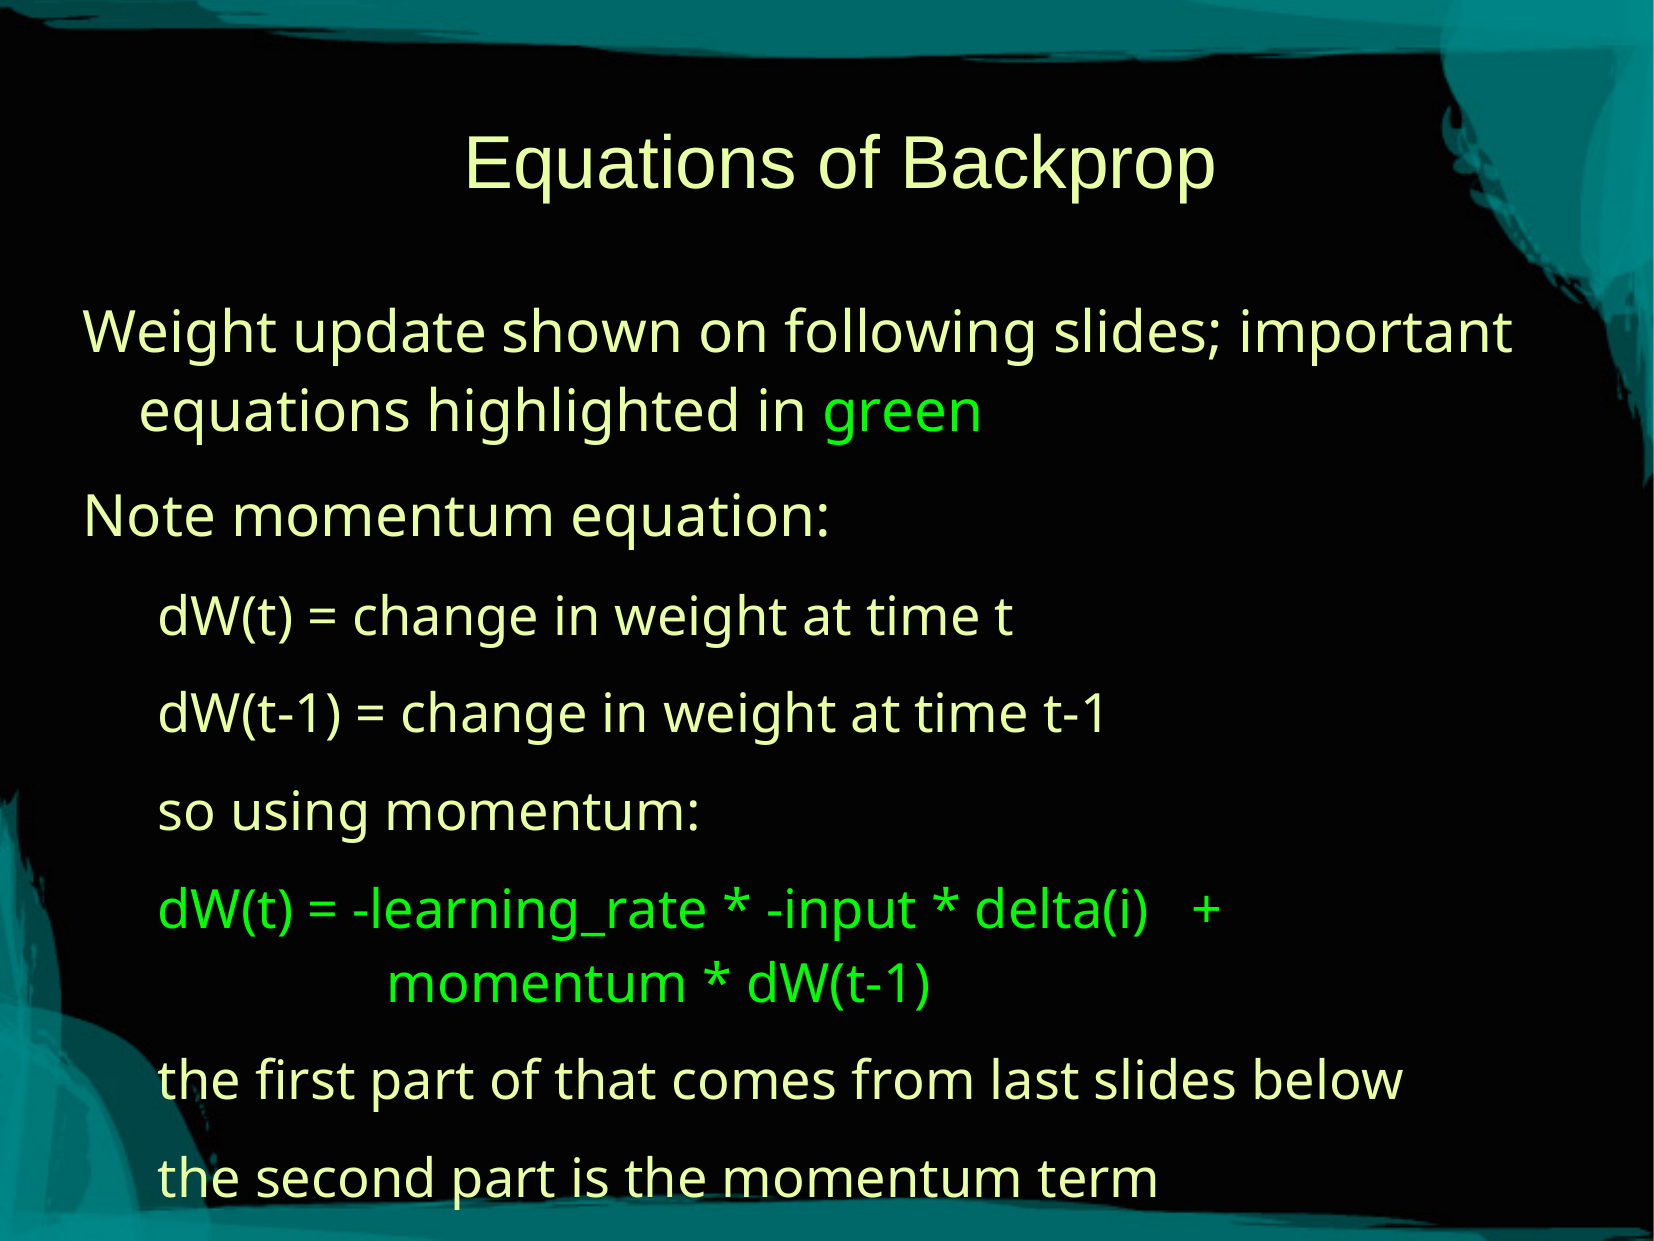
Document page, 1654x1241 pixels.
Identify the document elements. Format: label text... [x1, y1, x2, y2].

title Equations of Backprop [289, 0, 1392, 290]
picture [0, 0, 1654, 1241]
list Weight update shown on following slides; important equations highlighted in green Note momentum equation: dW(t) = change in weight at time t dW(t-1) = change in weight at time t-1 so using momentum: dW(t) = -learning_rate * -input * delta(i) + momentum * dW(t-1) the first part of that comes from last slides below the second part is the momentum term [82, 290, 1571, 1103]
